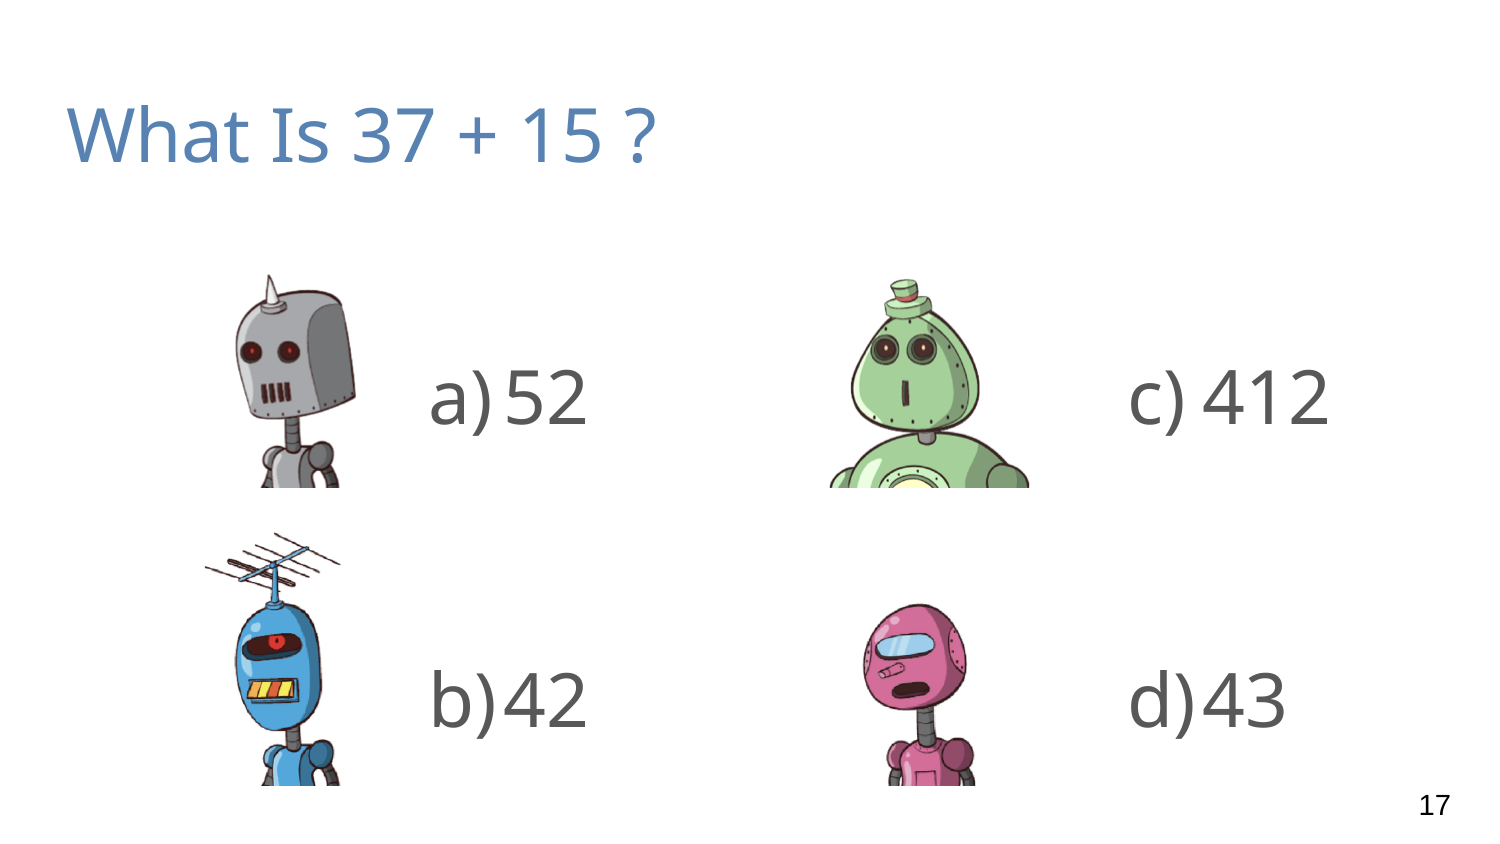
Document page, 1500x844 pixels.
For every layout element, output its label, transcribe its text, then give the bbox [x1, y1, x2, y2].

picture [156, 230, 414, 488]
picture [791, 528, 1048, 786]
title What Is 37 + 15 ? [51, 72, 1449, 167]
picture [156, 528, 414, 786]
picture [791, 230, 1048, 488]
text_box 412 [1112, 321, 1354, 455]
text_box 52 [413, 321, 627, 455]
text_box 42 [413, 624, 627, 758]
text_box 43 [1112, 624, 1354, 758]
